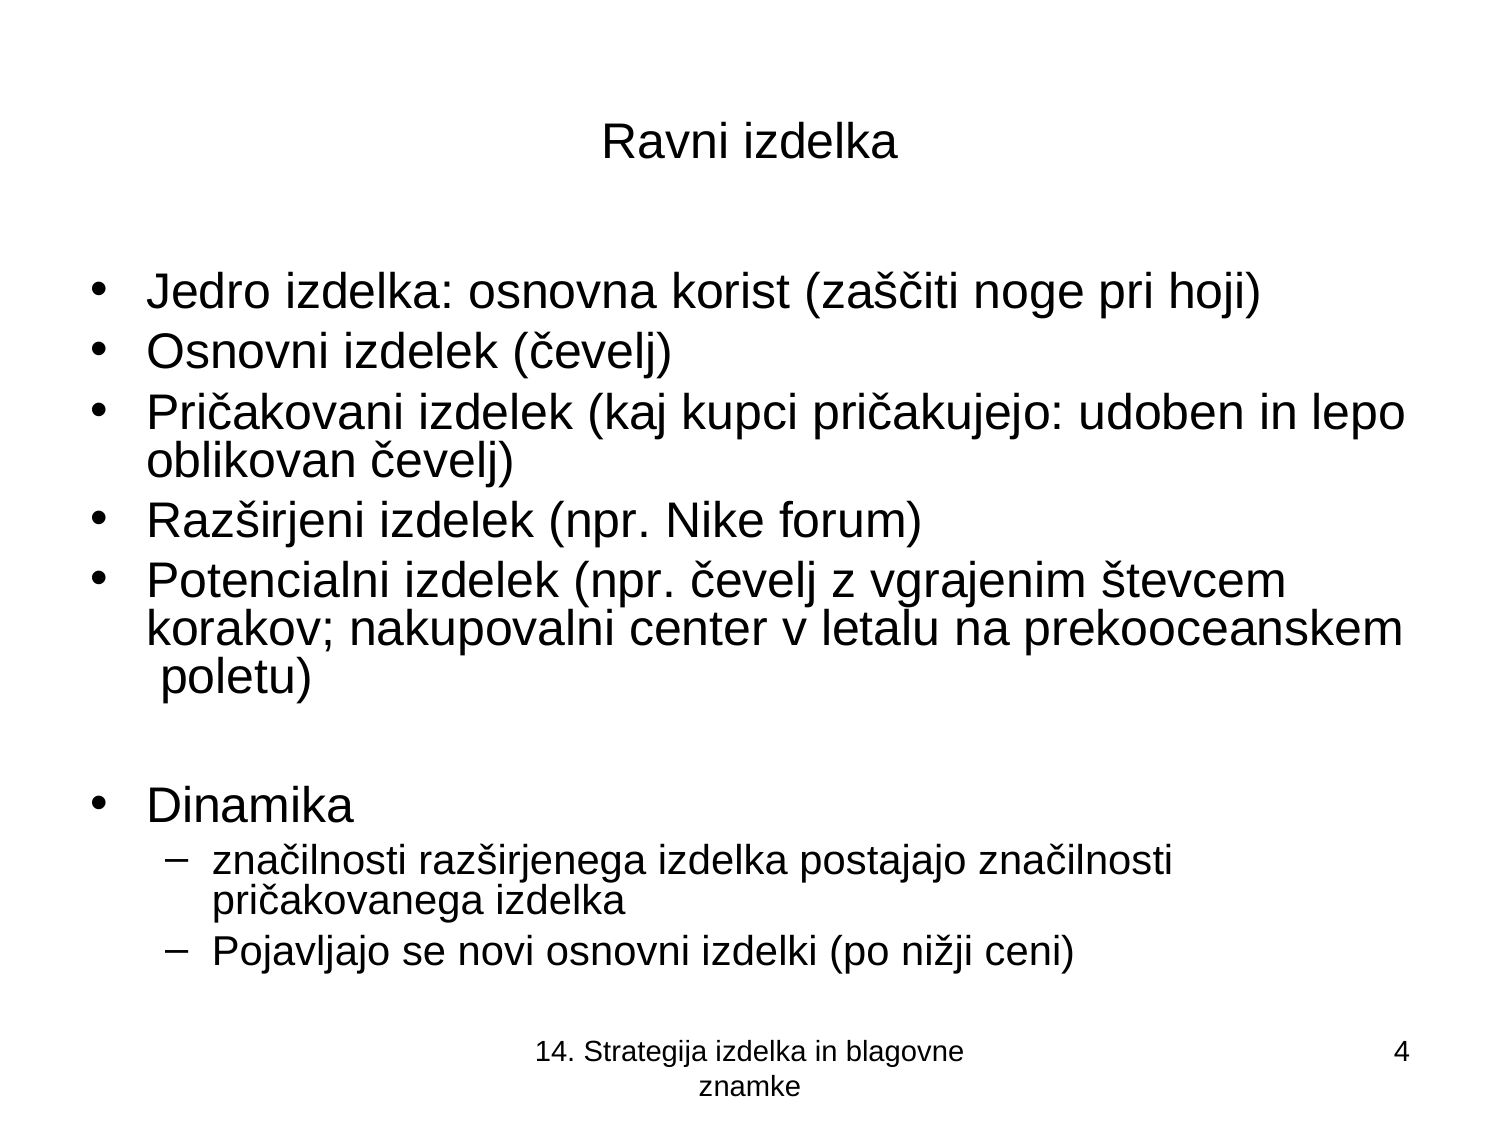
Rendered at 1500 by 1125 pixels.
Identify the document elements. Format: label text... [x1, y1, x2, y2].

list Jedro izdelka: osnovna korist (zaščiti noge pri hoji) Osnovni izdelek (čevelj) Pričakovani izdelek (kaj kupci pričakujejo: udoben in lepo oblikovan čevelj) Razširjeni izdelek (npr. Nike forum) Potencialni izdelek (npr. čevelj z vgrajenim števcem korakov; nakupovalni center v letalu na prekooceanskem poletu) Dinamika značilnosti razširjenega izdelka postajajo značilnosti pričakovanega izdelka Pojavljajo se novi osnovni izdelki (po nižji ceni) [75, 262, 1426, 1006]
text_box <number> [1074, 1024, 1426, 1103]
text_box 14. Strategija izdelka in blagovne znamke [512, 1024, 988, 1103]
title Ravni izdelka [75, 45, 1426, 233]
